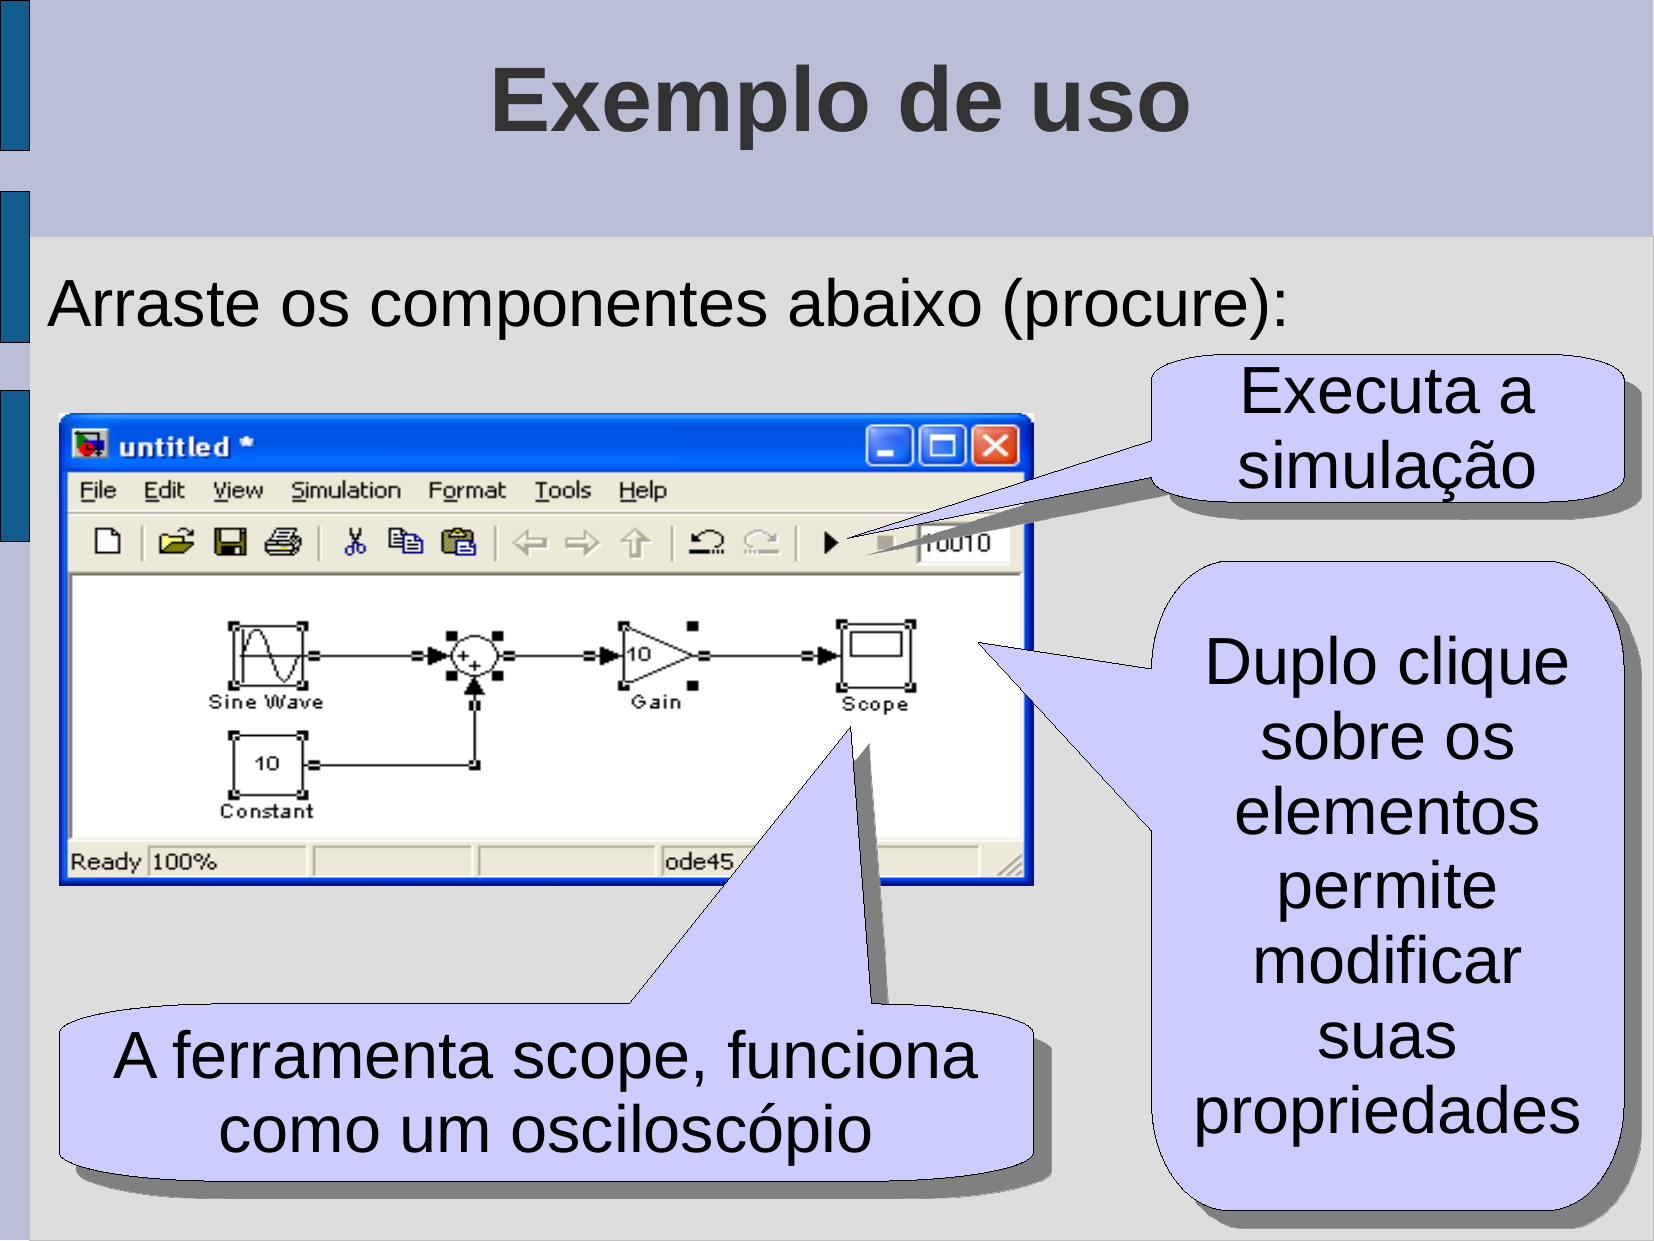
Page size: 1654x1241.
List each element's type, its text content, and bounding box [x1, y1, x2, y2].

text_box Duplo clique sobre os elementos permite modificar suas propriedades [978, 561, 1625, 1211]
text_box A ferramenta scope, funciona como um osciloscópio [59, 726, 1034, 1182]
list Arraste os componentes abaixo (procure): [29, 265, 1654, 384]
title Exemplo de uso [29, 0, 1654, 200]
text_box Executa a simulação [847, 354, 1625, 539]
picture [59, 413, 1034, 886]
